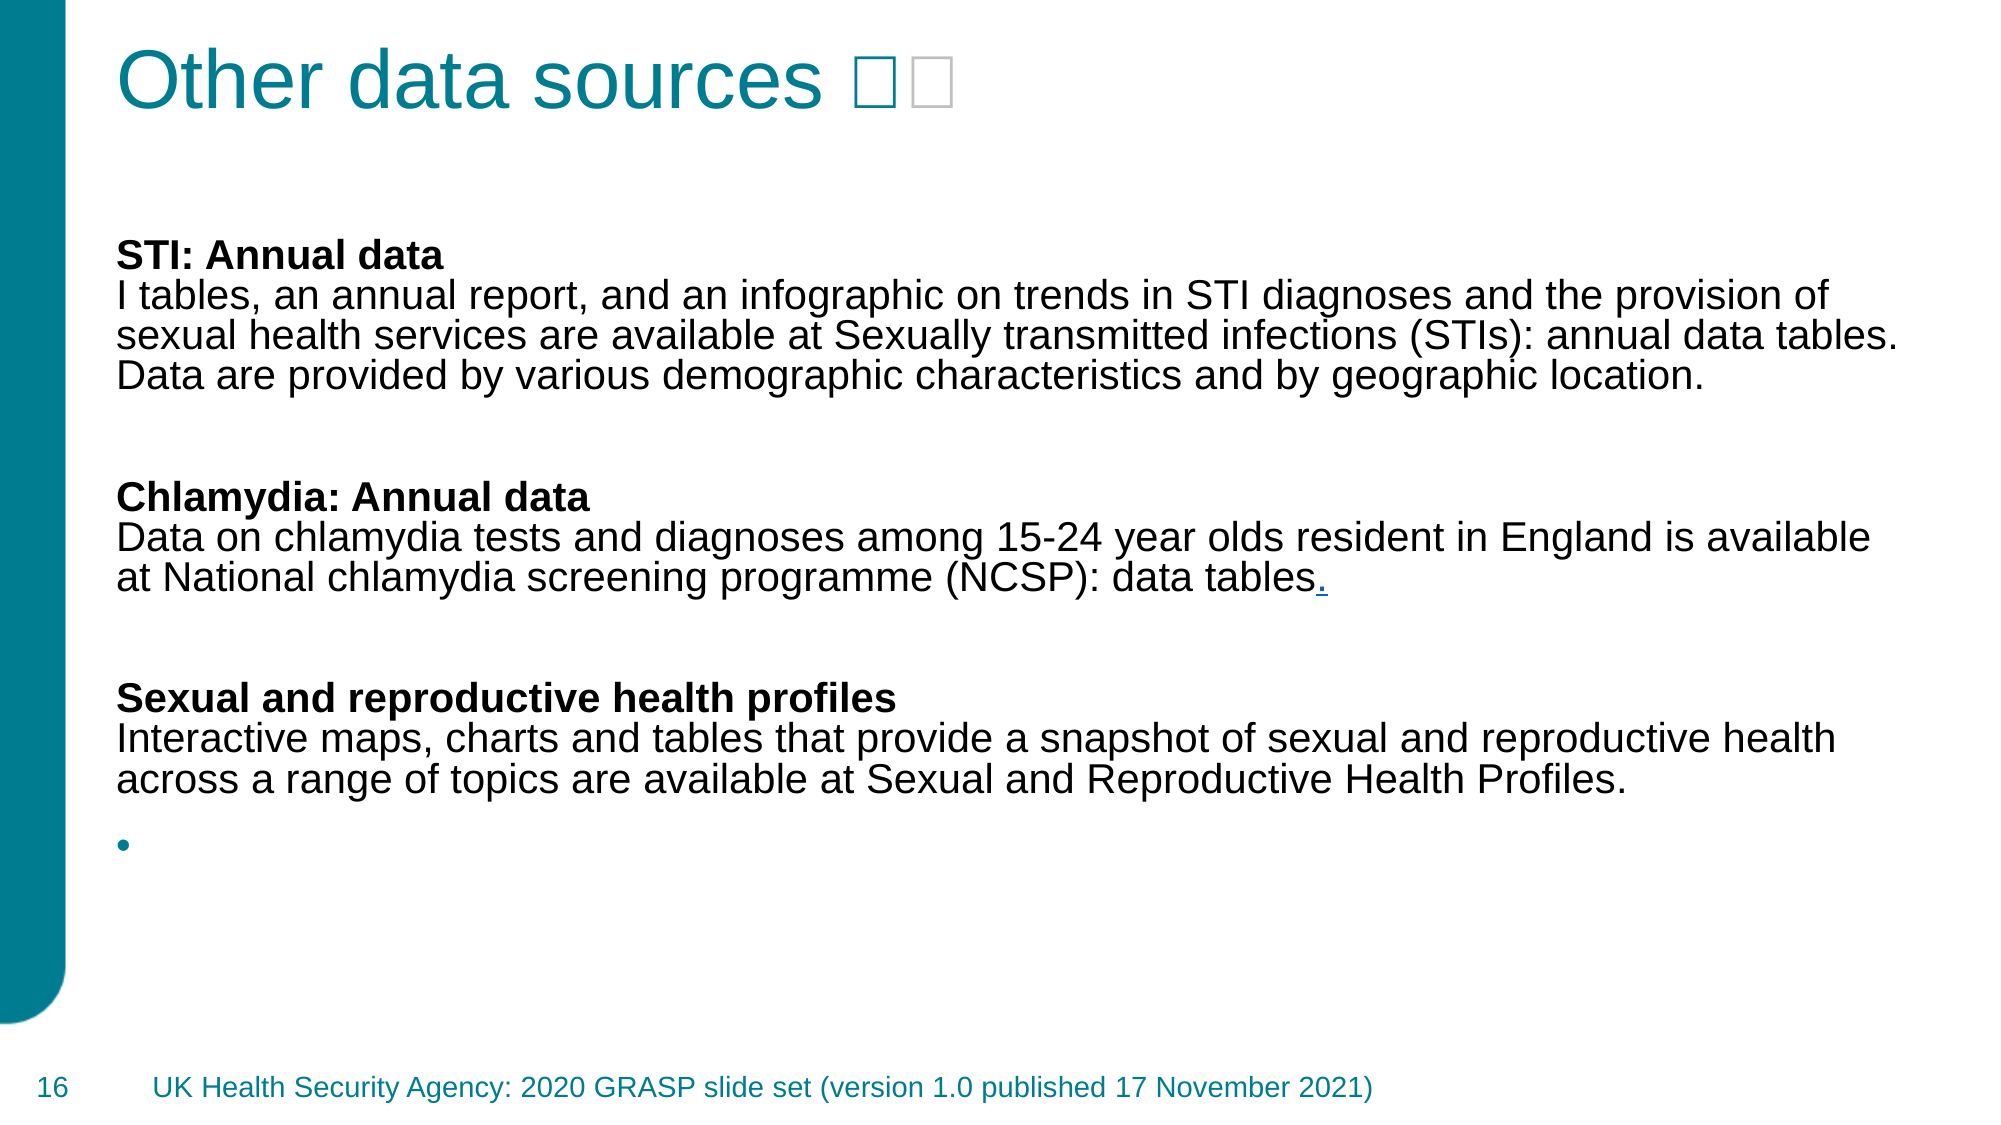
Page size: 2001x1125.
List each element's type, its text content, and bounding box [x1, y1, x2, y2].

list STI: Annual data I tables, an annual report, and an infographic on trends in STI diagnoses and the provision of sexual health services are available at Sexually transmitted infections (STIs): annual data tables. Data are provided by various demographic characteristics and by geographic location. Chlamydia: Annual data Data on chlamydia tests and diagnoses among 15-24 year olds resident in England is available at National chlamydia screening programme (NCSP): data tables. Sexual and reproductive health profiles Interactive maps, charts and tables that provide a snapshot of sexual and reproductive health across a range of topics are available at Sexual and Reproductive Health Profiles. [101, 229, 1926, 1005]
text_box UK Health Security Agency: 2020 GRASP slide set (version 1.0 published 17 November 2021) [137, 1056, 1780, 1116]
text_box [21, 1056, 120, 1117]
title Other data sources  [101, 29, 1926, 189]
